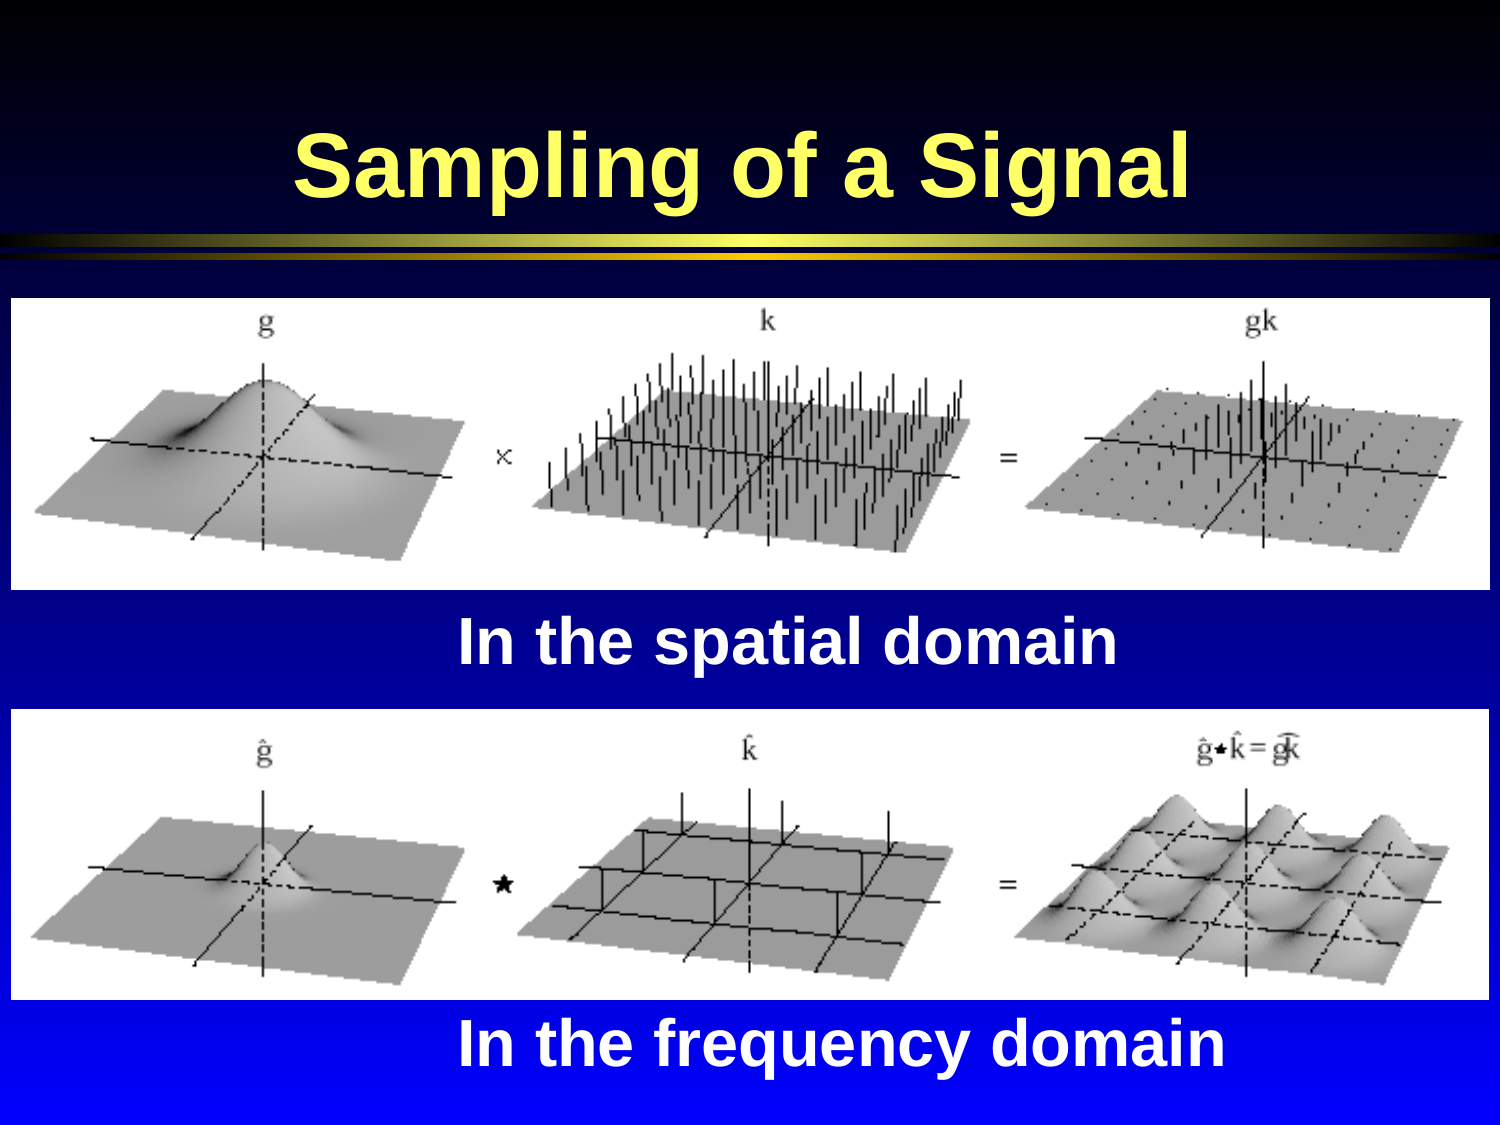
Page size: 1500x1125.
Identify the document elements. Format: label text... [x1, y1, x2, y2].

text_box In the spatial domain [442, 590, 1372, 686]
title Sampling of a Signal [99, 37, 1388, 225]
text_box In the frequency domain [442, 992, 1282, 1088]
picture [11, 709, 1489, 1000]
picture [11, 298, 1490, 590]
